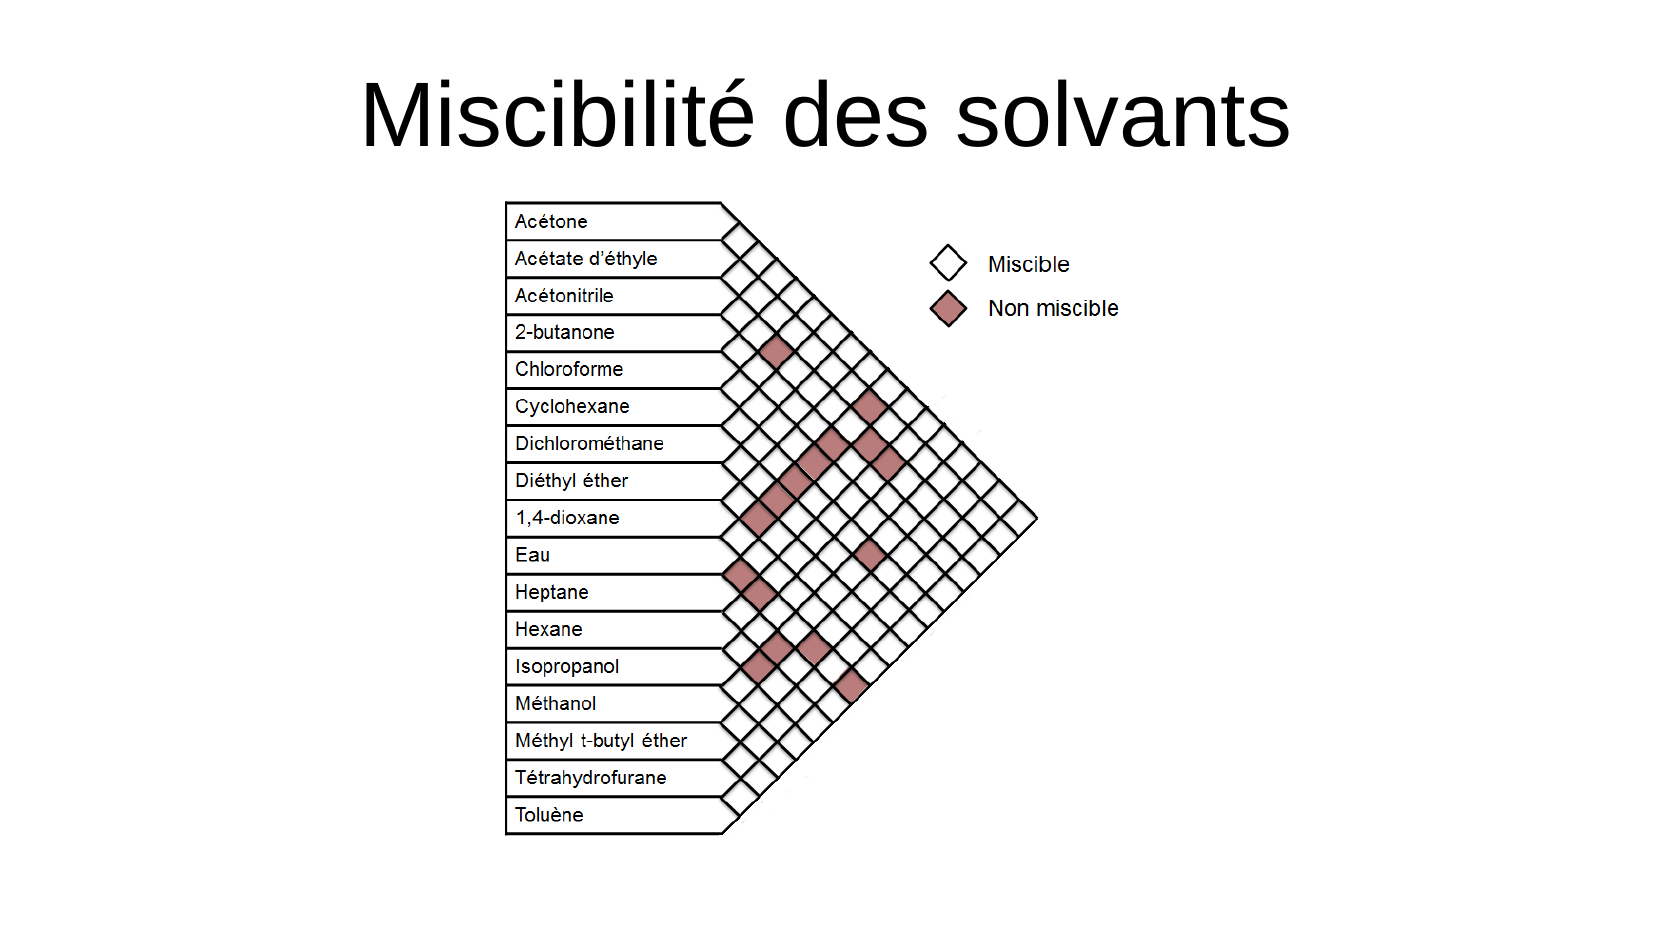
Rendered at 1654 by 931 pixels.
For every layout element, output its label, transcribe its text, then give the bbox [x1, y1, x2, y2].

title Miscibilité des solvants [82, 37, 1571, 193]
picture [505, 200, 1134, 842]
